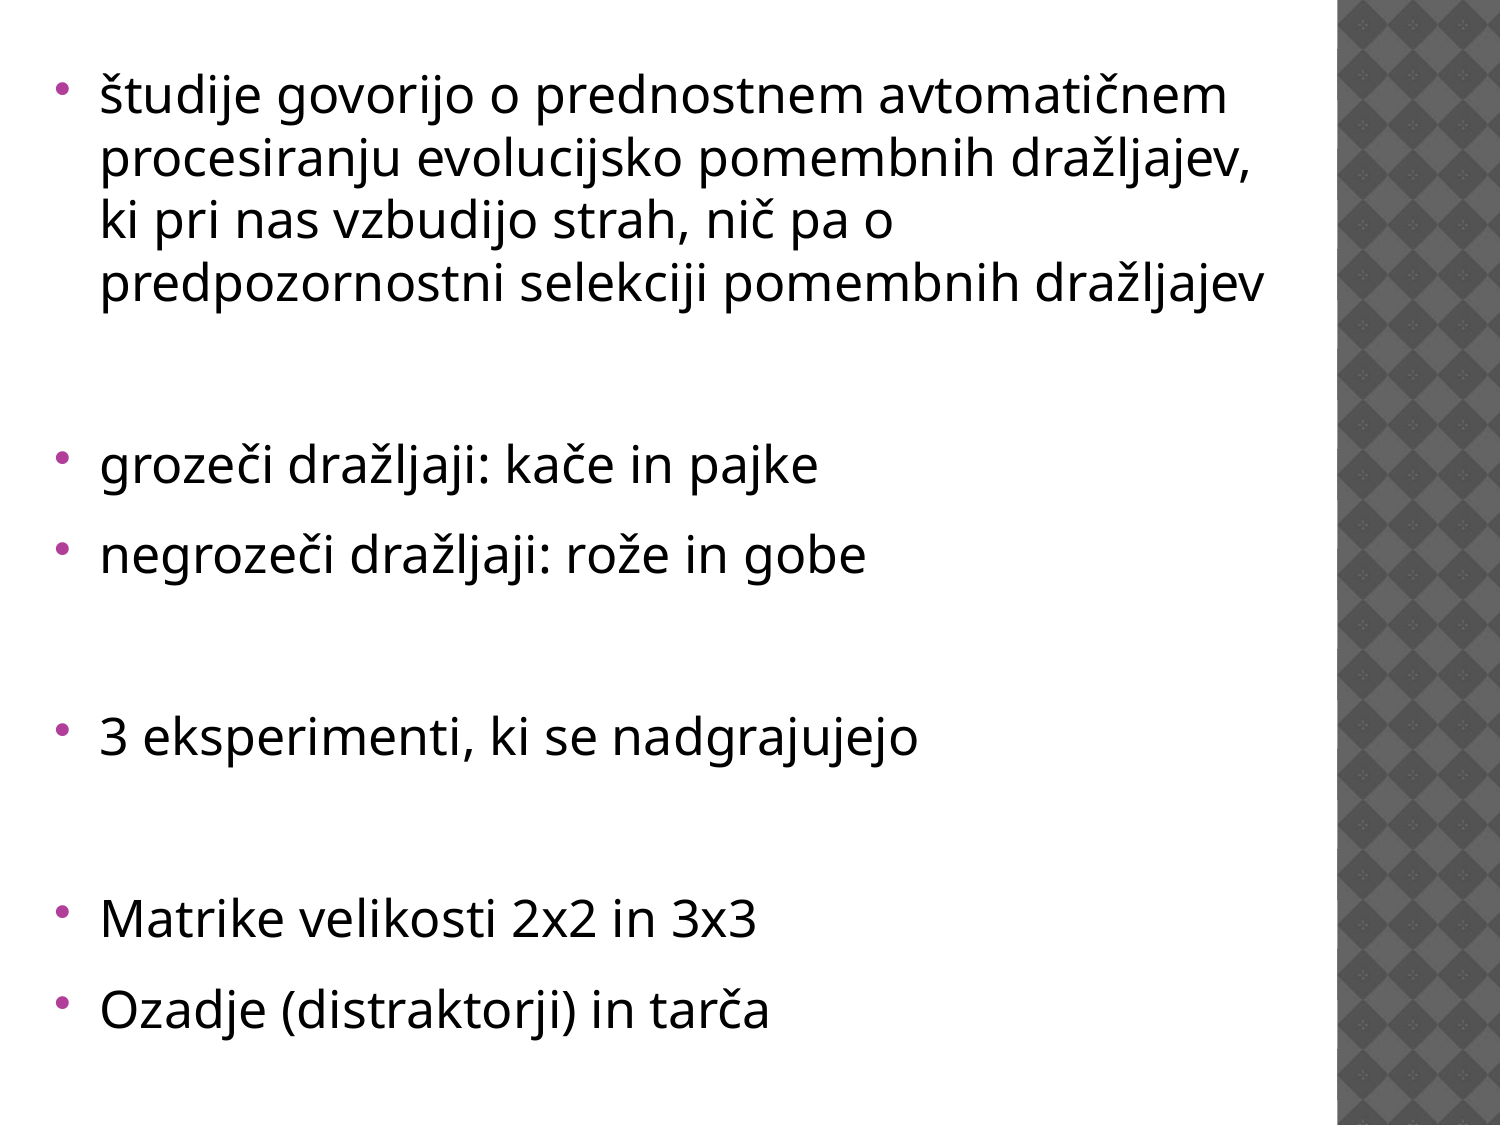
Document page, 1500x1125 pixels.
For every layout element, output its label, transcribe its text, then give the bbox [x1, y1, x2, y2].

list študije govorijo o prednostnem avtomatičnem procesiranju evolucijsko pomembnih dražljajev, ki pri nas vzbudijo strah, nič pa o predpozornostni selekciji pomembnih dražljajev grozeči dražljaji: kače in pajke negrozeči dražljaji: rože in gobe 3 eksperimenti, ki se nadgrajujejo Matrike velikosti 2x2 in 3x3 Ozadje (distraktorji) in tarča [41, 54, 1306, 1059]
picture [1337, 0, 1500, 1125]
